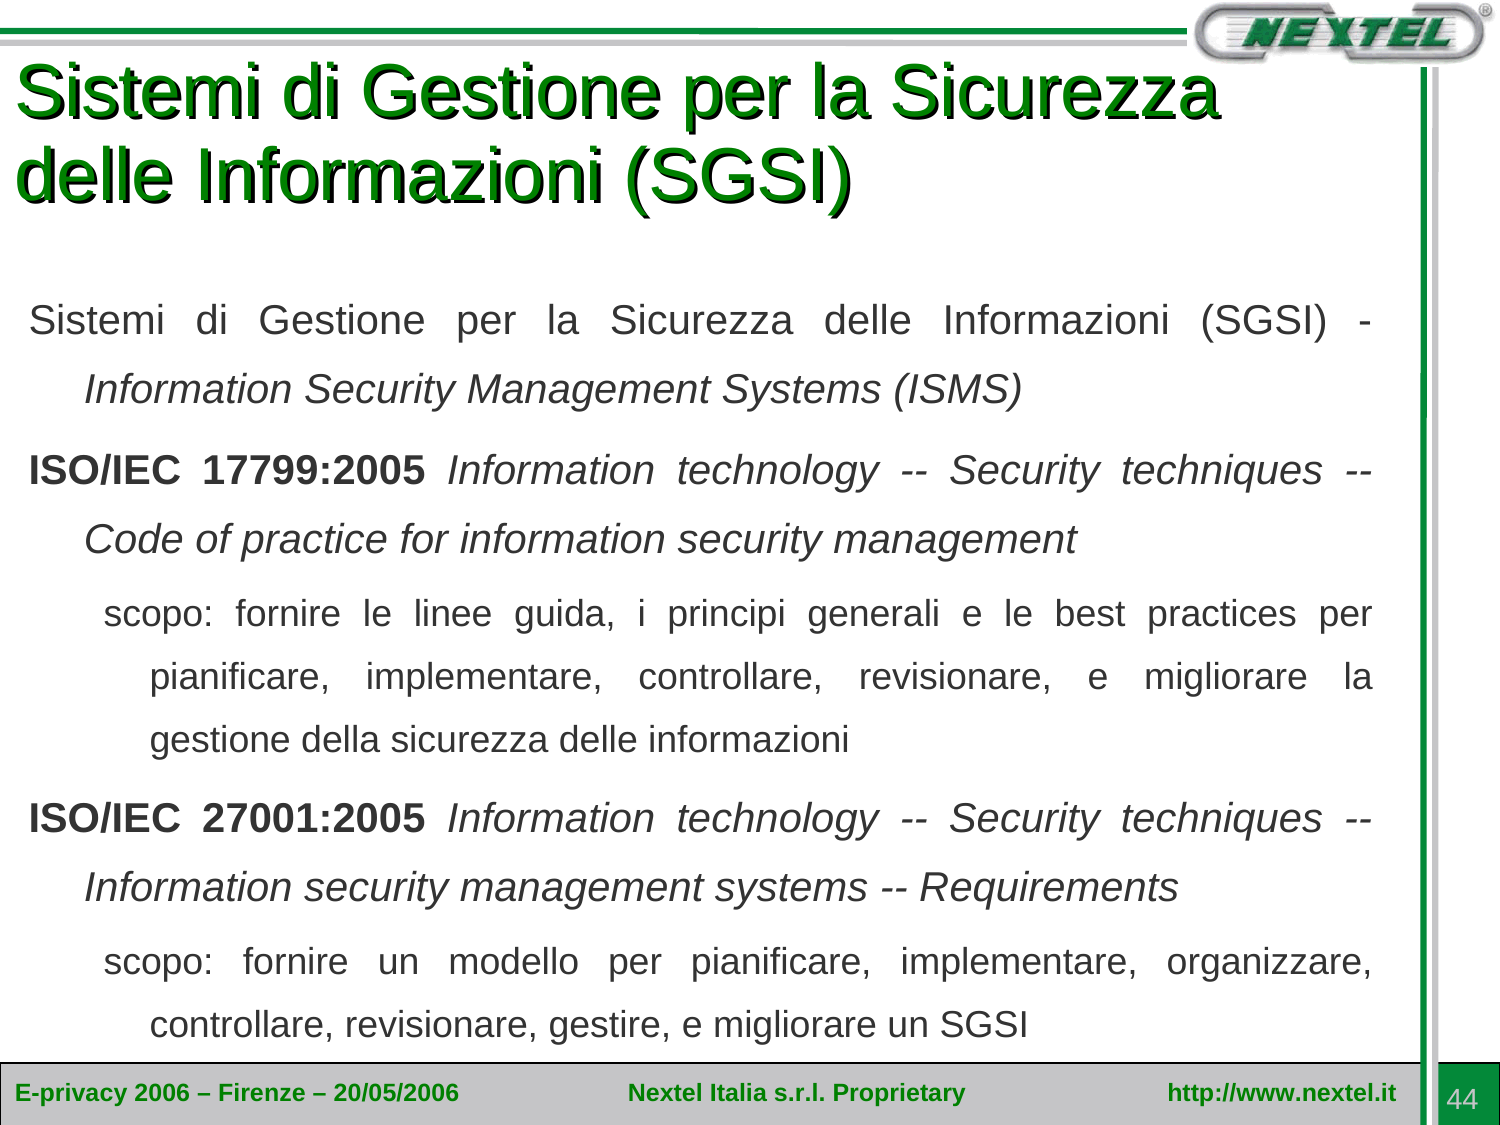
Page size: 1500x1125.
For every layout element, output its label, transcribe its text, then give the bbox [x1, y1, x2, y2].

picture [1187, 0, 1500, 67]
title Sistemi di Gestione per la Sicurezza delle Informazioni (SGSI) [0, 28, 1270, 237]
list Sistemi di Gestione per la Sicurezza delle Informazioni (SGSI) - Information Security Management Systems (ISMS) ISO/IEC 17799:2005 Information technology -- Security techniques -- Code of practice for information security management scopo: fornire le linee guida, i principi generali e le best practices per pianificare, implementare, controllare, revisionare, e migliorare la gestione della sicurezza delle informazioni ISO/IEC 27001:2005 Information technology -- Security techniques -- Information security management systems -- Requirements scopo: fornire un modello per pianificare, implementare, organizzare, controllare, revisionare, gestire, e migliorare un SGSI [13, 265, 1388, 1108]
